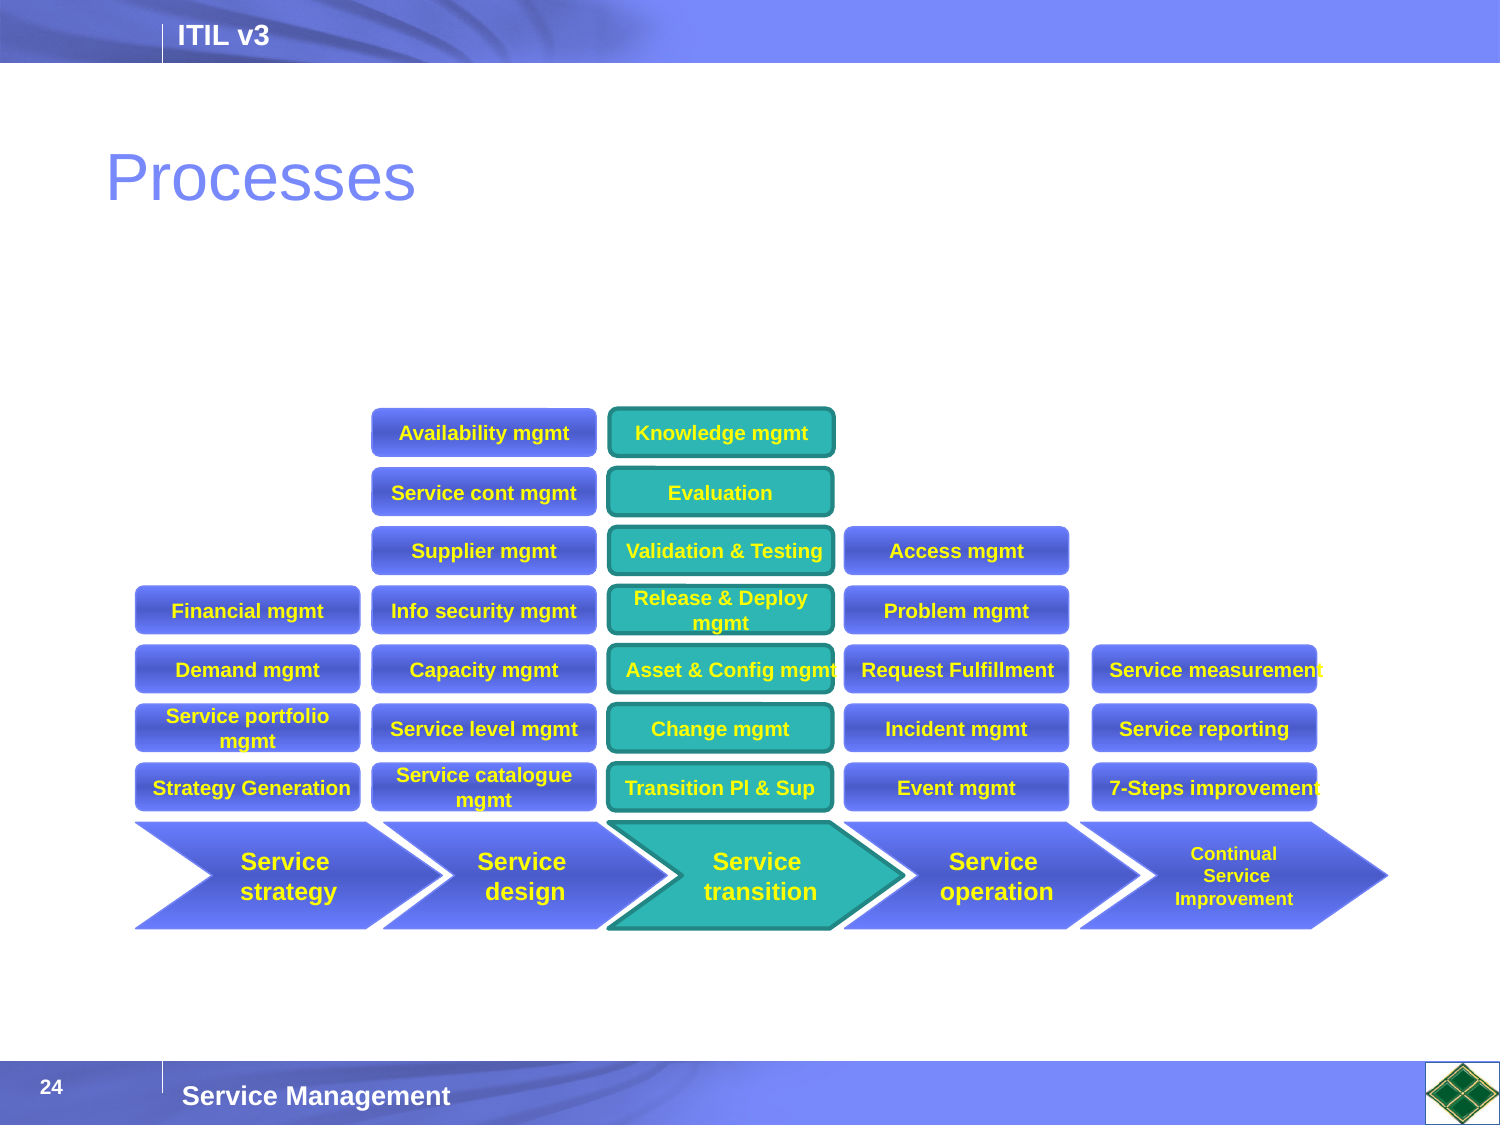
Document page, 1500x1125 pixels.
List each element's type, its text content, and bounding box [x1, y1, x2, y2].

picture [0, 1061, 1500, 1125]
text_box Service measurement [1092, 645, 1317, 693]
text_box Access mgmt [844, 526, 1069, 575]
text_box Info security mgmt [371, 586, 597, 634]
text_box Service level mgmt [371, 704, 597, 752]
text_box Problem mgmt [844, 586, 1069, 634]
text_box Service portfolio mgmt [135, 704, 360, 752]
text_box Continual Service Improvement [1080, 822, 1388, 929]
text_box Service reporting [1092, 704, 1317, 752]
text_box Processes [90, 121, 1443, 221]
text_box Service operation [844, 822, 1140, 929]
text_box Event mgmt [844, 763, 1069, 811]
text_box Capacity mgmt [371, 645, 597, 693]
text_box Validation & Testing [608, 526, 834, 575]
text_box Service transition [608, 822, 904, 929]
text_box Supplier mgmt [371, 526, 597, 575]
text_box Request Fulfillment [844, 645, 1069, 693]
picture [0, 0, 1500, 63]
text_box Transition Pl & Sup [607, 763, 833, 811]
text_box Evaluation [608, 467, 833, 516]
text_box 7-Steps improvement [1092, 763, 1317, 811]
text_box Asset & Config mgmt [608, 644, 833, 693]
text_box Release & Deploy mgmt [608, 585, 833, 634]
text_box Financial mgmt [135, 586, 360, 634]
picture [1426, 1063, 1499, 1124]
text_box Strategy Generation [135, 763, 360, 811]
text_box Incident mgmt [844, 704, 1069, 752]
text_box Change mgmt [608, 704, 833, 752]
text_box Demand mgmt [135, 645, 360, 693]
text_box Availability mgmt [371, 408, 597, 457]
text_box Knowledge mgmt [609, 408, 834, 456]
text_box <číslo> [25, 1066, 191, 1119]
text_box Service cont mgmt [371, 467, 597, 516]
text_box Service design [383, 822, 668, 929]
text_box Service strategy [135, 822, 443, 929]
text_box Service catalogue mgmt [371, 763, 597, 811]
